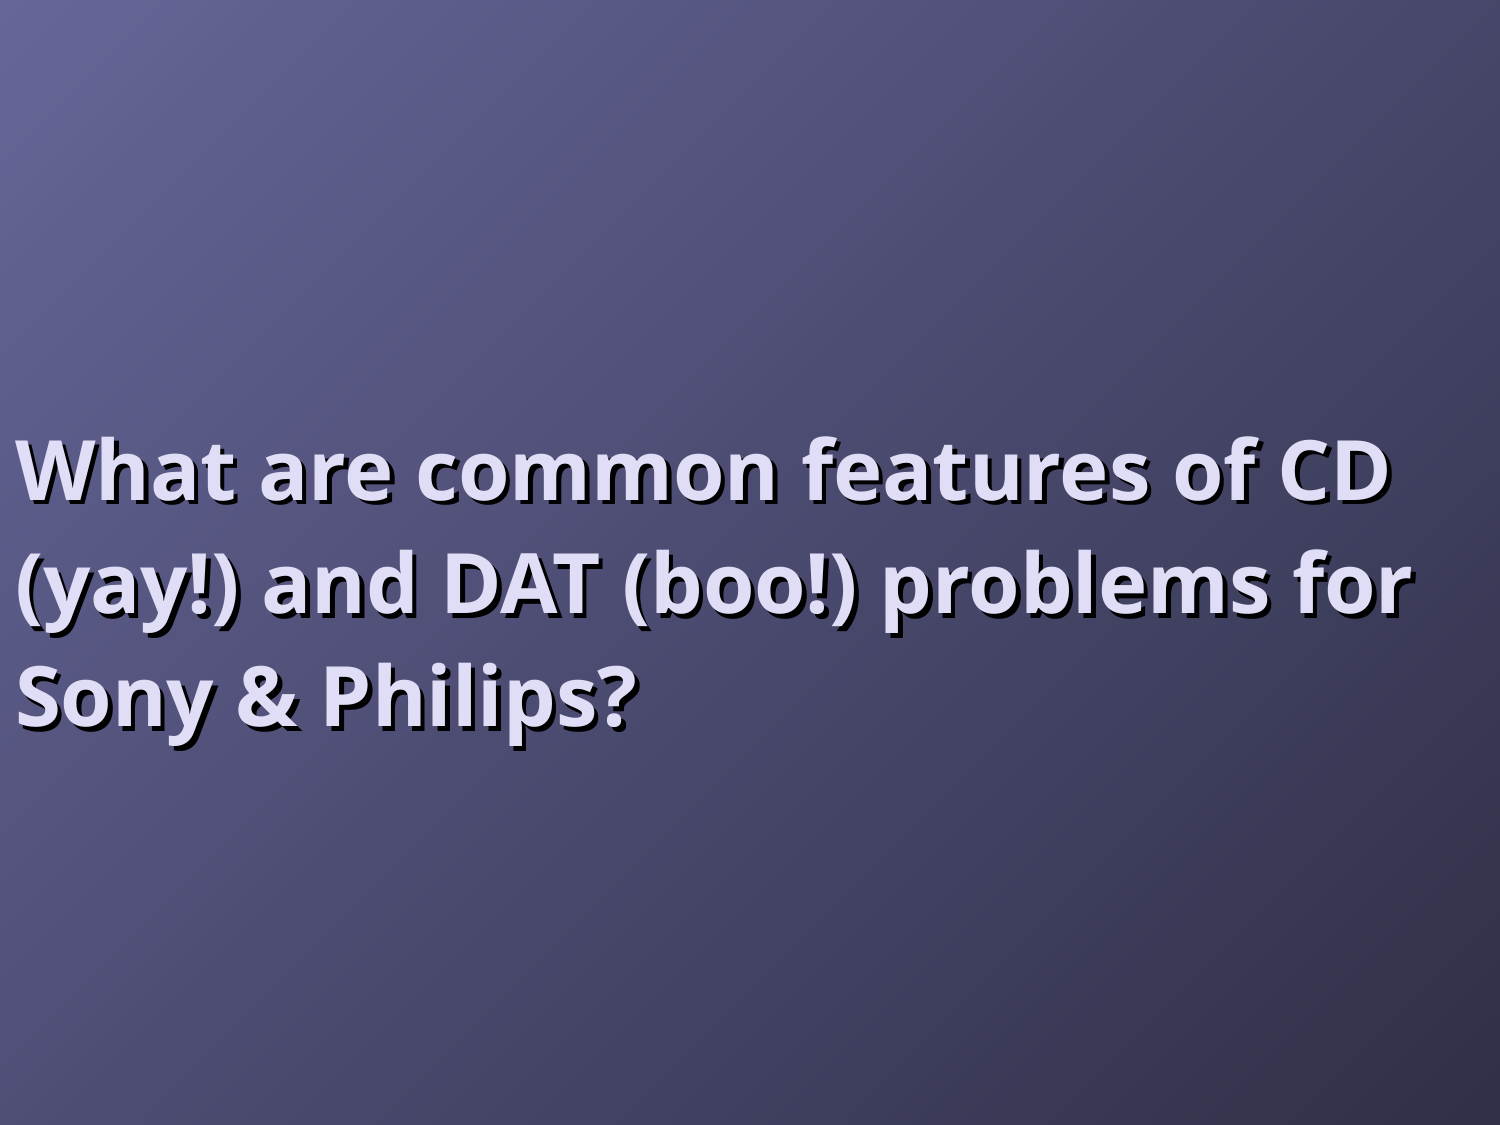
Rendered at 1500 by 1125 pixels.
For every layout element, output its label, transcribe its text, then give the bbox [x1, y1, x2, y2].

title What are common features of CD (yay!) and DAT (boo!) problems for Sony & Philips? [0, 423, 1500, 739]
